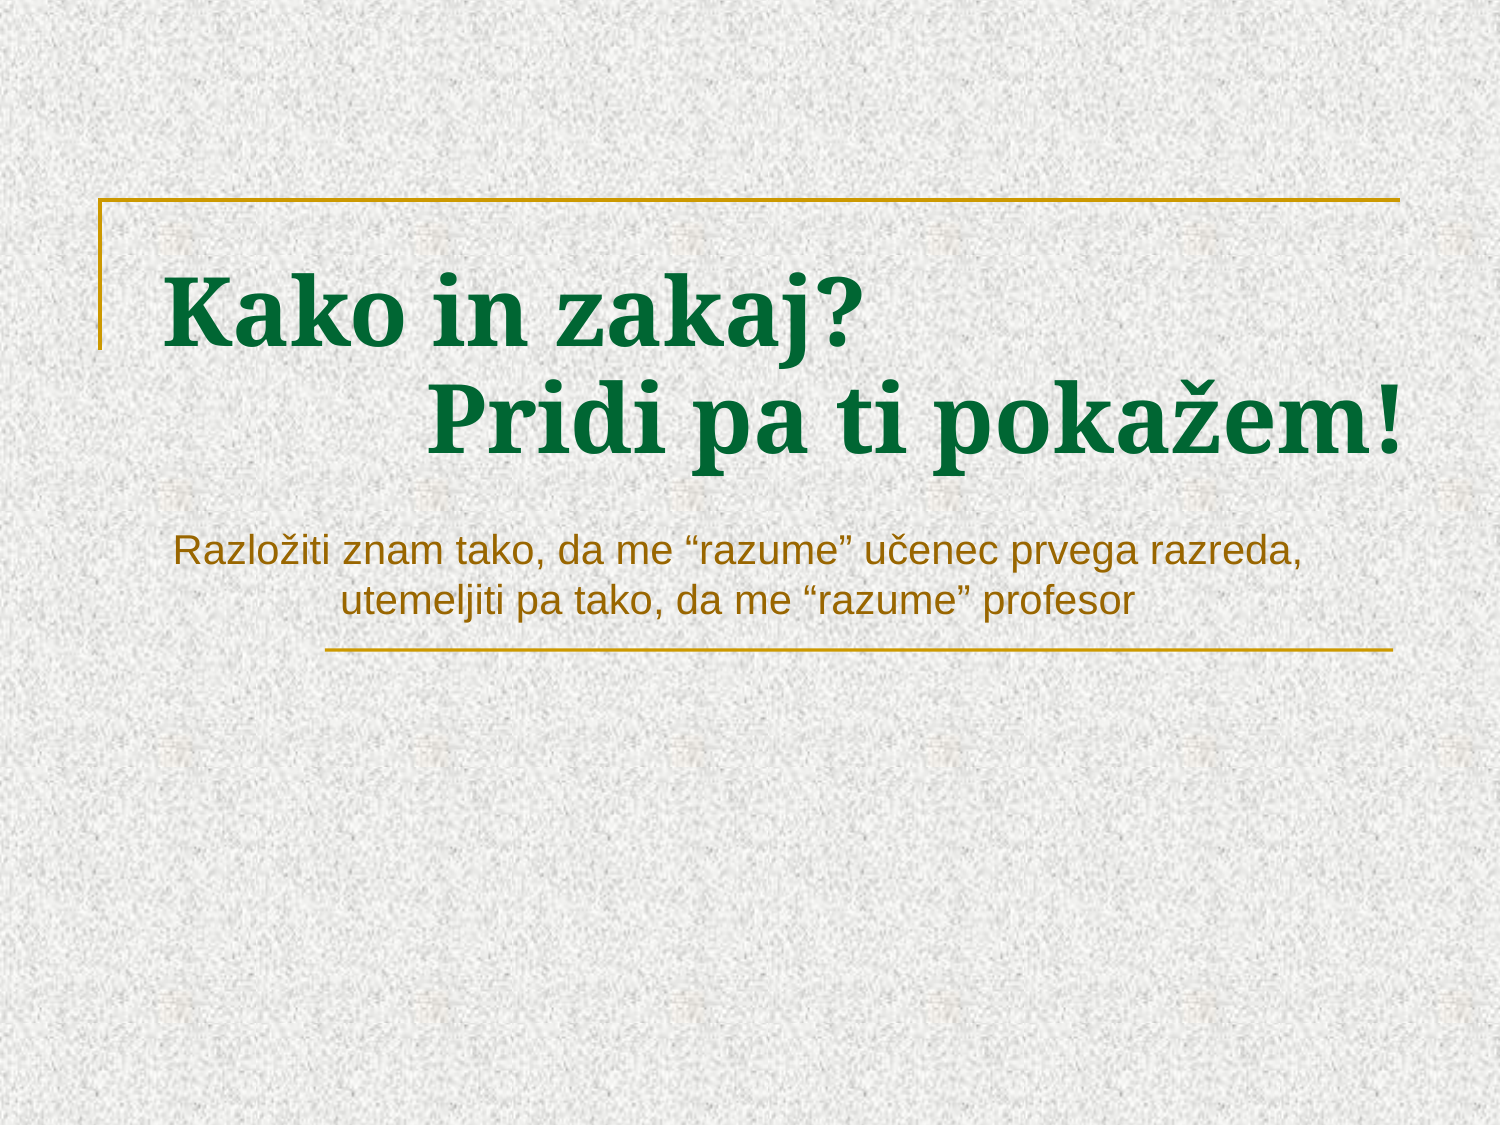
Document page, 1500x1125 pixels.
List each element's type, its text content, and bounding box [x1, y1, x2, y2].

text_box Razložiti znam tako, da me “razume” učenec prvega razreda, utemeljiti pa tako, da me “razume” profesor [88, 515, 1388, 631]
picture [0, 0, 1500, 1125]
title Kako in zakaj? [147, 243, 1399, 374]
text_box Pridi pa ti pokažem! [194, 350, 1424, 480]
